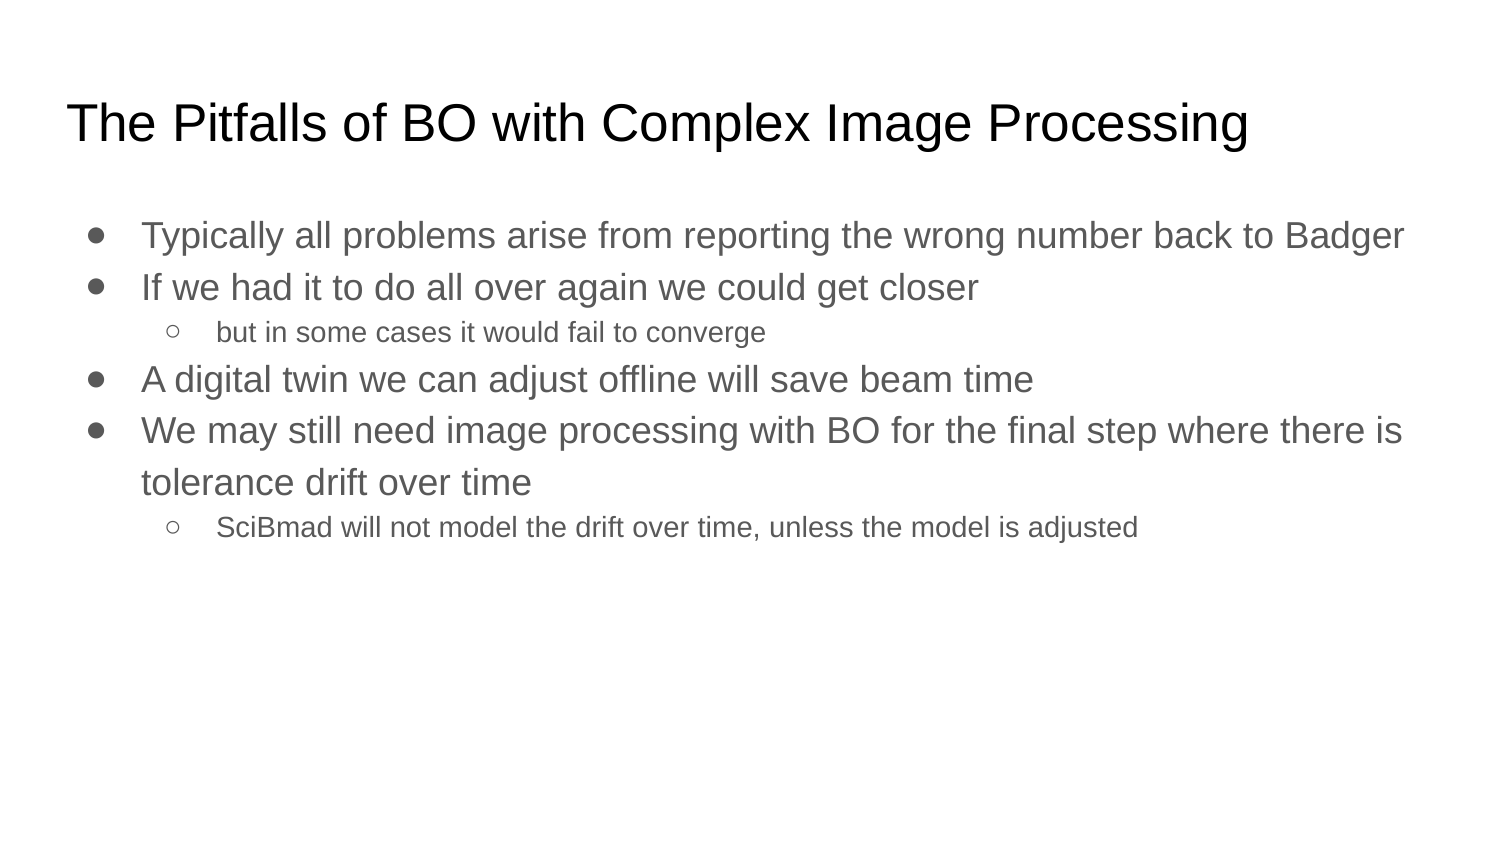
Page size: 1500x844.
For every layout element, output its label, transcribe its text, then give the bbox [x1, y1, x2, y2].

title The Pitfalls of BO with Complex Image Processing [51, 72, 1449, 167]
list Typically all problems arise from reporting the wrong number back to Badger If we had it to do all over again we could get closer but in some cases it would fail to converge A digital twin we can adjust offline will save beam time We may still need image processing with BO for the final step where there is tolerance drift over time SciBmad will not model the drift over time, unless the model is adjusted [51, 189, 1449, 750]
